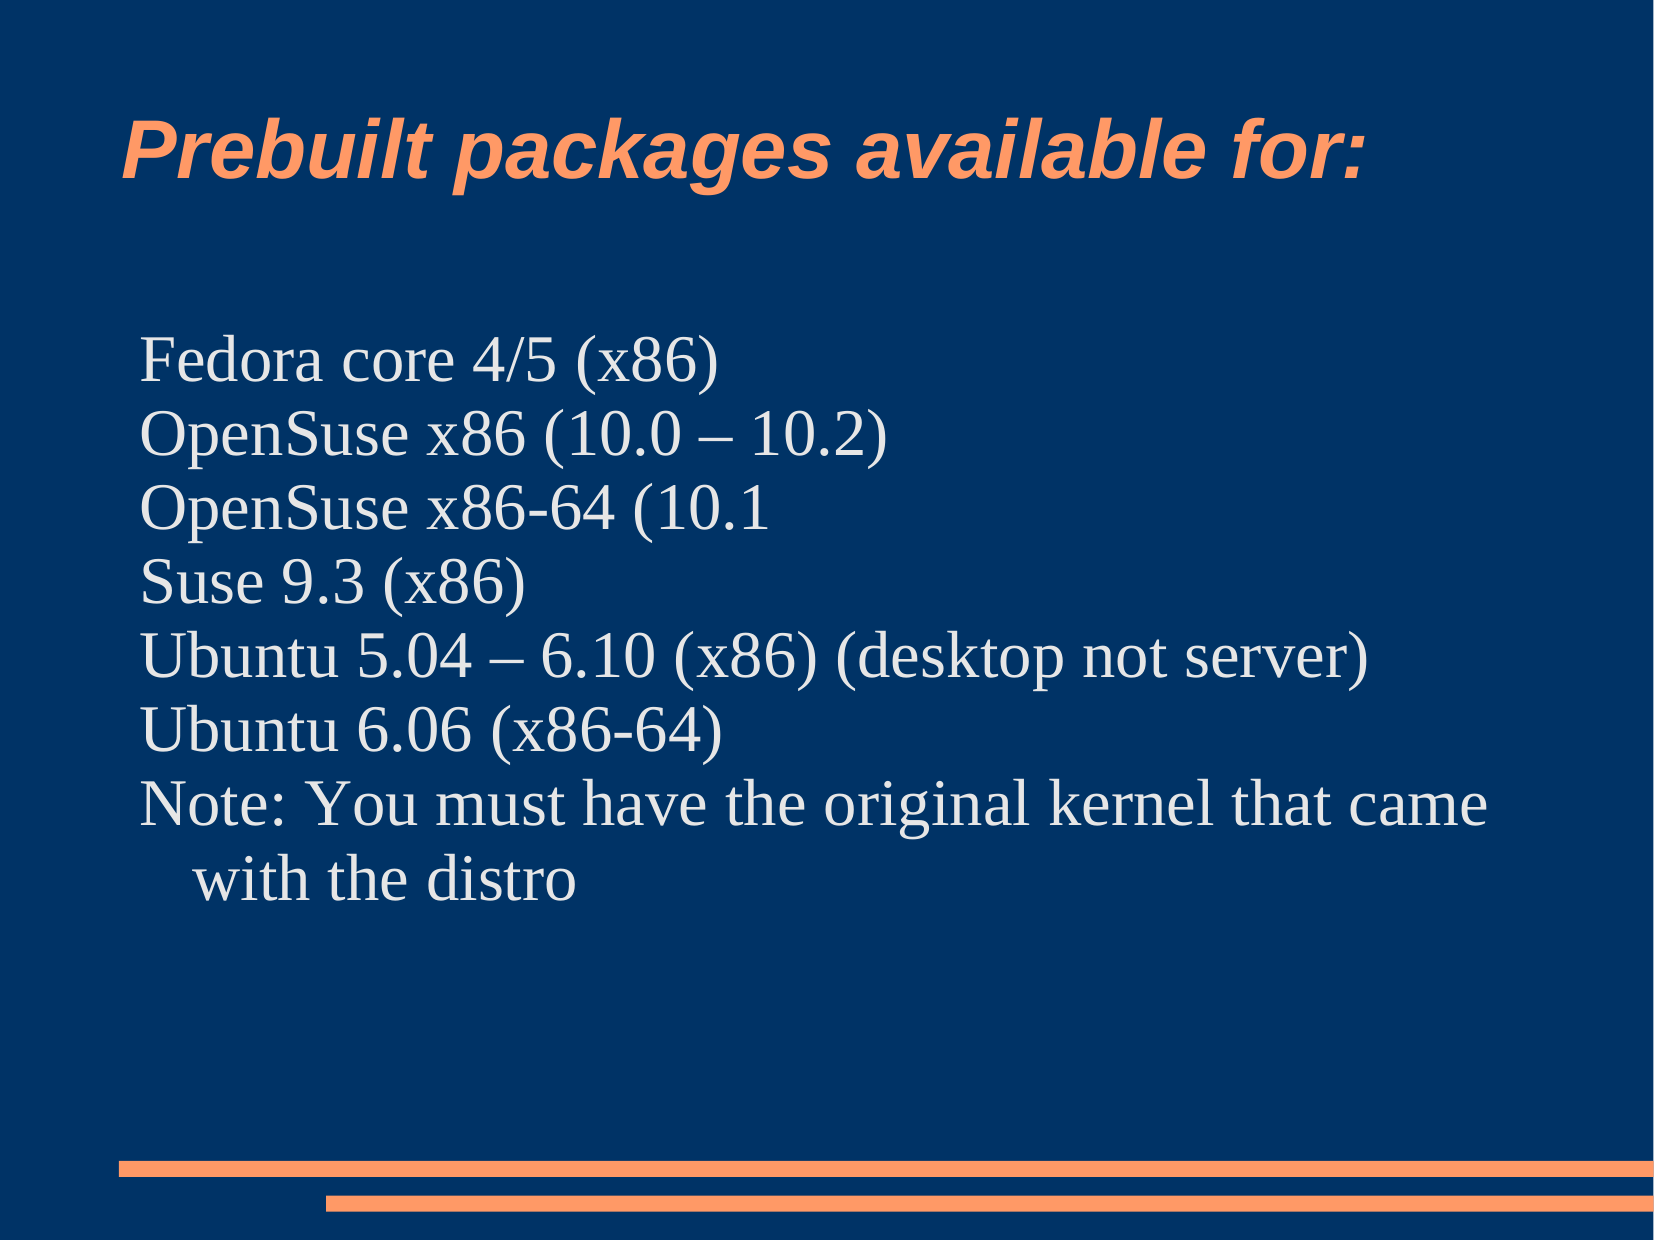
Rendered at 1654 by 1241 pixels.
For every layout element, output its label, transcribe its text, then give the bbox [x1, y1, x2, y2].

list Fedora core 4/5 (x86) OpenSuse x86 (10.0 – 10.2) OpenSuse x86-64 (10.1 Suse 9.3 (x86) Ubuntu 5.04 – 6.10 (x86) (desktop not server) Ubuntu 6.06 (x86-64) Note: You must have the original kernel that came with the distro [121, 322, 1561, 1133]
title Prebuilt packages available for: [121, 46, 1534, 254]
